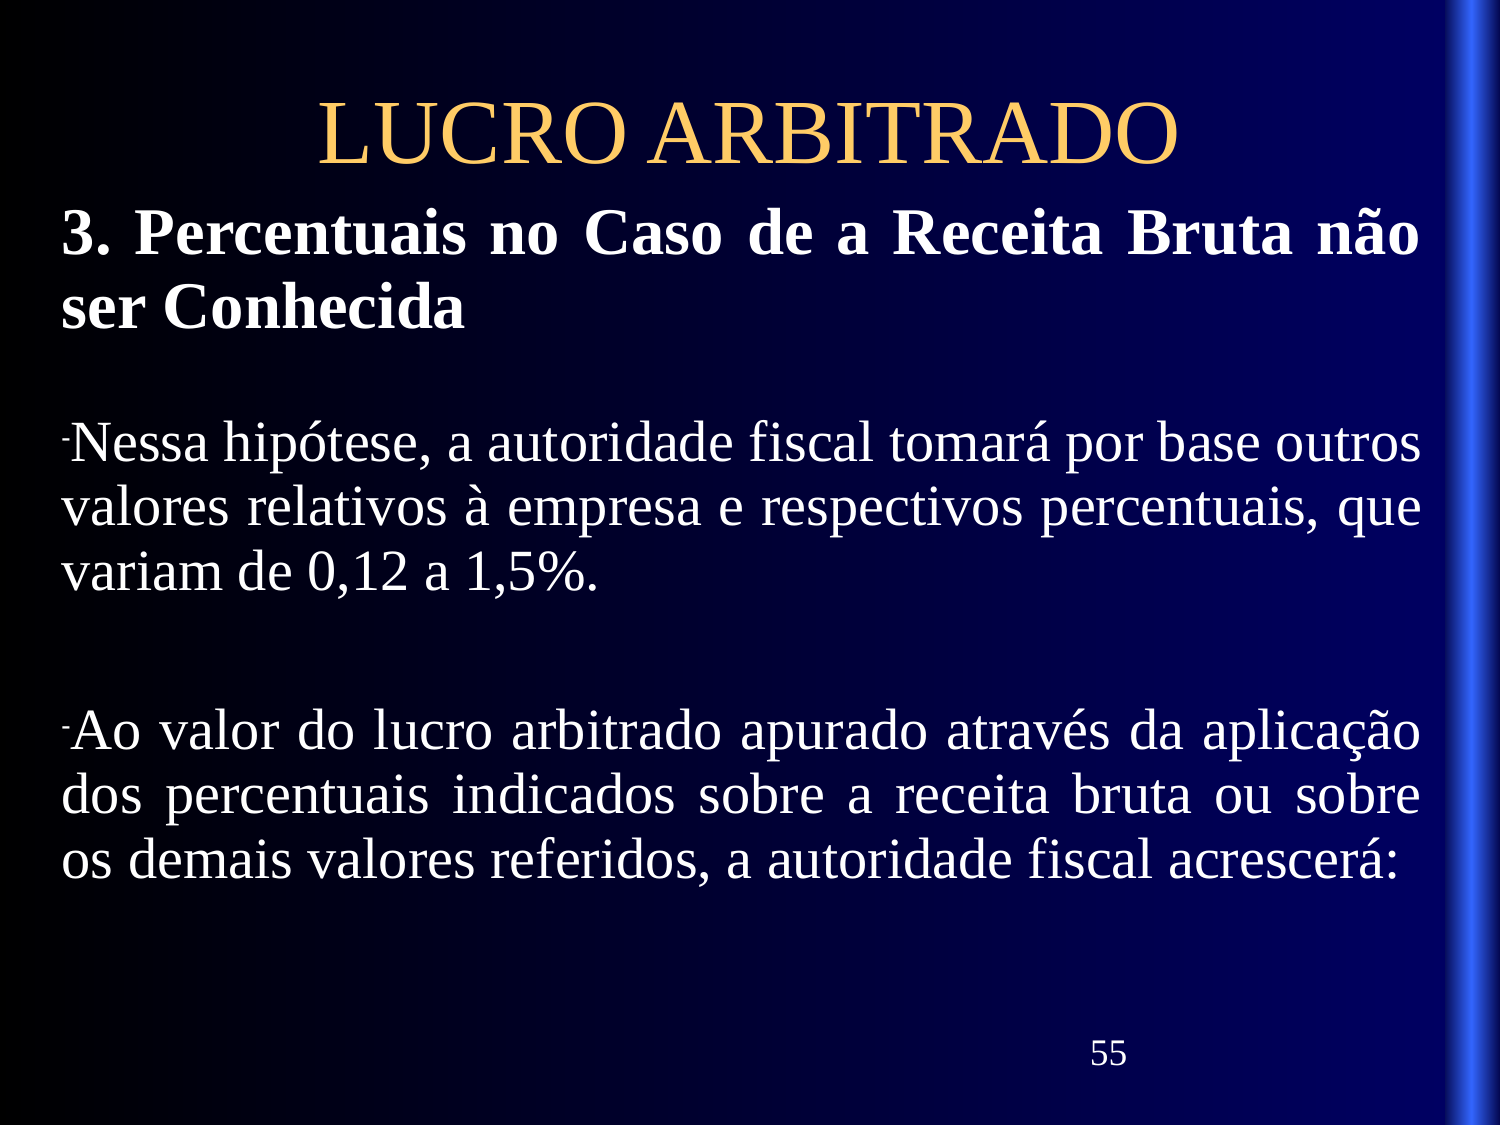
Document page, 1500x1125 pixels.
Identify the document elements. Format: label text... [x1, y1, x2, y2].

text_box 3. Percentuais no Caso de a Receita Bruta não ser Conhecida Nessa hipótese, a autoridade fiscal tomará por base outros valores relativos à empresa e respectivos percentuais, que variam de 0,12 a 1,5%. Ao valor do lucro arbitrado apurado através da aplicação dos percentuais indicados sobre a receita bruta ou sobre os demais valores referidos, a autoridade fiscal acrescerá: [46, 187, 1438, 1026]
title LUCRO ARBITRADO [112, 64, 1388, 190]
